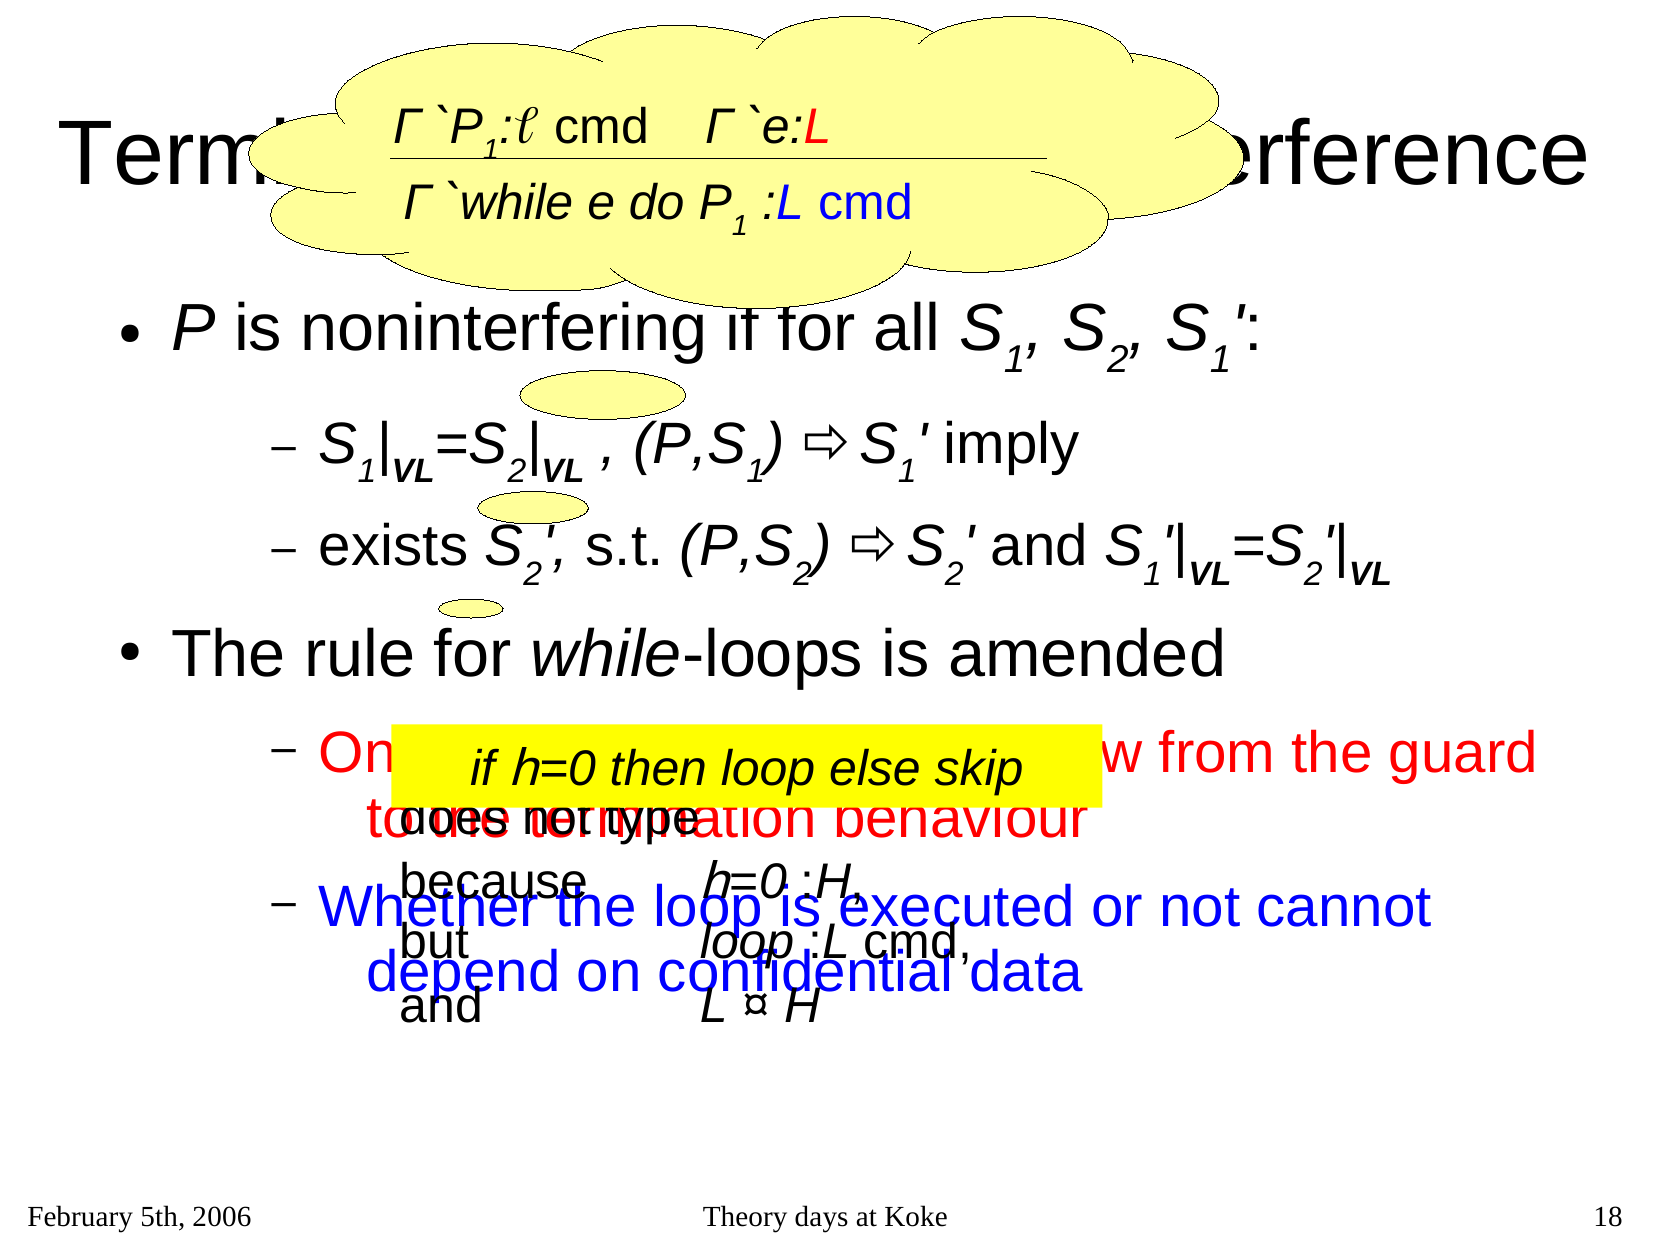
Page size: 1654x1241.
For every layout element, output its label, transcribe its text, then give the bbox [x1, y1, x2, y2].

text_box [477, 491, 589, 524]
title Termination-sensitive noninterference [1072, 49, 1607, 257]
text_box if h=0 then loop else skip [391, 724, 1103, 800]
text_box [519, 370, 686, 420]
text_box Γ `P1:ℓ cmd Γ `e:L [378, 82, 1059, 191]
text_box [438, 599, 504, 619]
text_box [248, 16, 1244, 263]
list P is noninterfering if for all S1, S2, S1': S1|VL=S2|VL , (P,S1) S1' imply exists S2', s.t. (P,S2) S2' and S1'|VL=S2'|VL The rule for while-loops is amended Only public information can flow from the guard to the termination behaviour Whether the loop is executed or not cannot depend on confidential data [82, 290, 1571, 1109]
title Termination-sensitive noninterference [43, 49, 423, 257]
text_box [918, 267, 1034, 273]
text_box [403, 267, 903, 309]
text_box does not type because h=0 :H, but loop :L cmd, and L ¤ H [385, 781, 1120, 1036]
text_box Γ `while e do P1 :L cmd [388, 158, 1051, 267]
